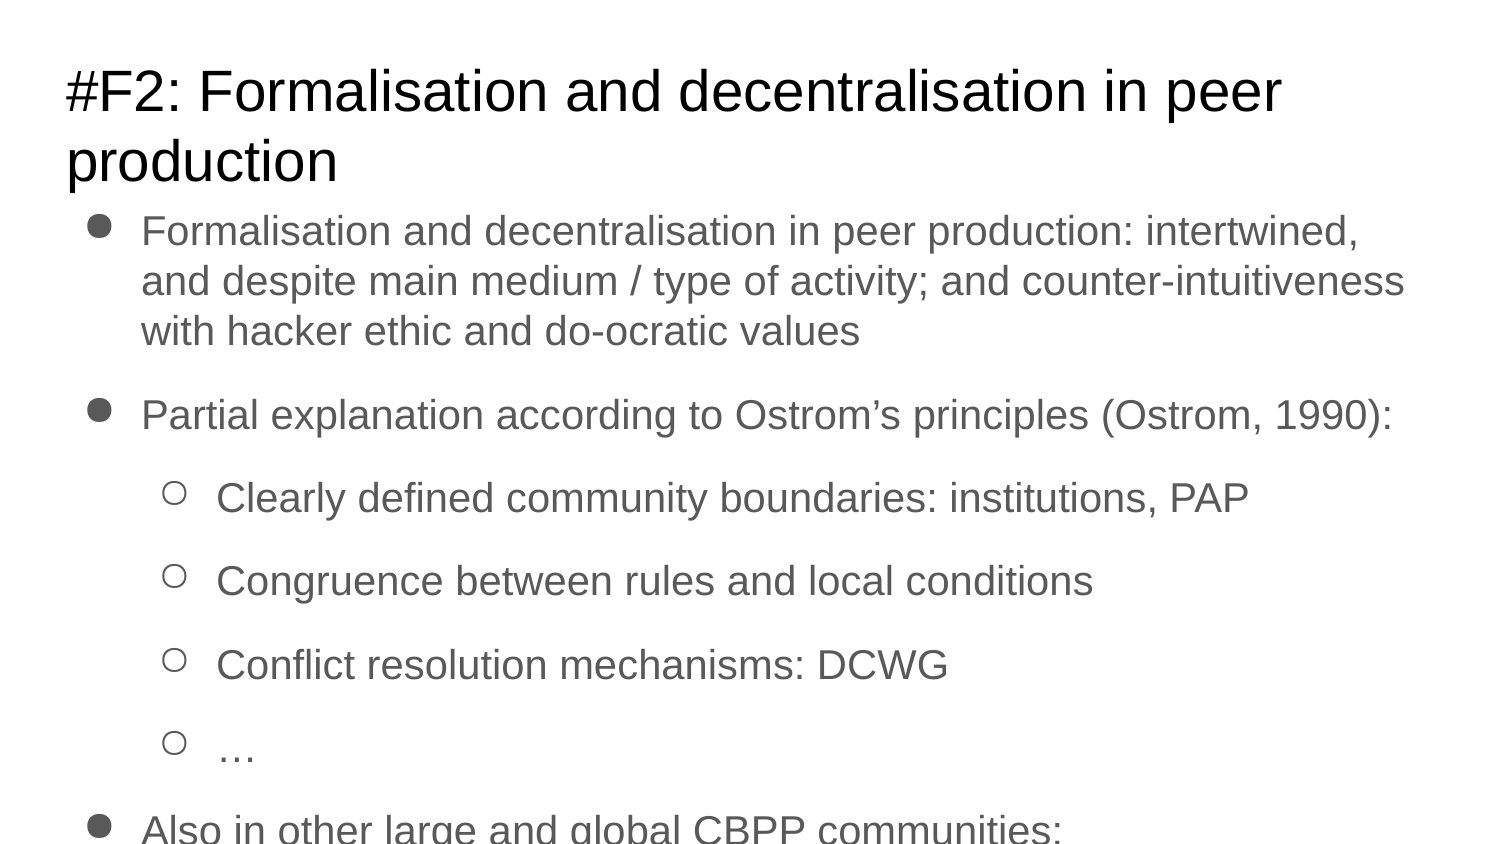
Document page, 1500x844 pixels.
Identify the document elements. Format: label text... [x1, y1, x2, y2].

list Formalisation and decentralisation in peer production: intertwined, and despite main medium / type of activity; and counter-intuitiveness with hacker ethic and do-ocratic values Partial explanation according to Ostrom’s principles (Ostrom, 1990): Clearly defined community boundaries: institutions, PAP Congruence between rules and local conditions Conflict resolution mechanisms: DCWG … Also in other large and global CBPP communities: Viégas et al. (2007): The hidden order of Wikipedia Forte et al. (2009): Decentralization in Wikipedia Governance [51, 189, 1449, 750]
title #F2: Formalisation and decentralisation in peer production [51, 38, 1449, 167]
